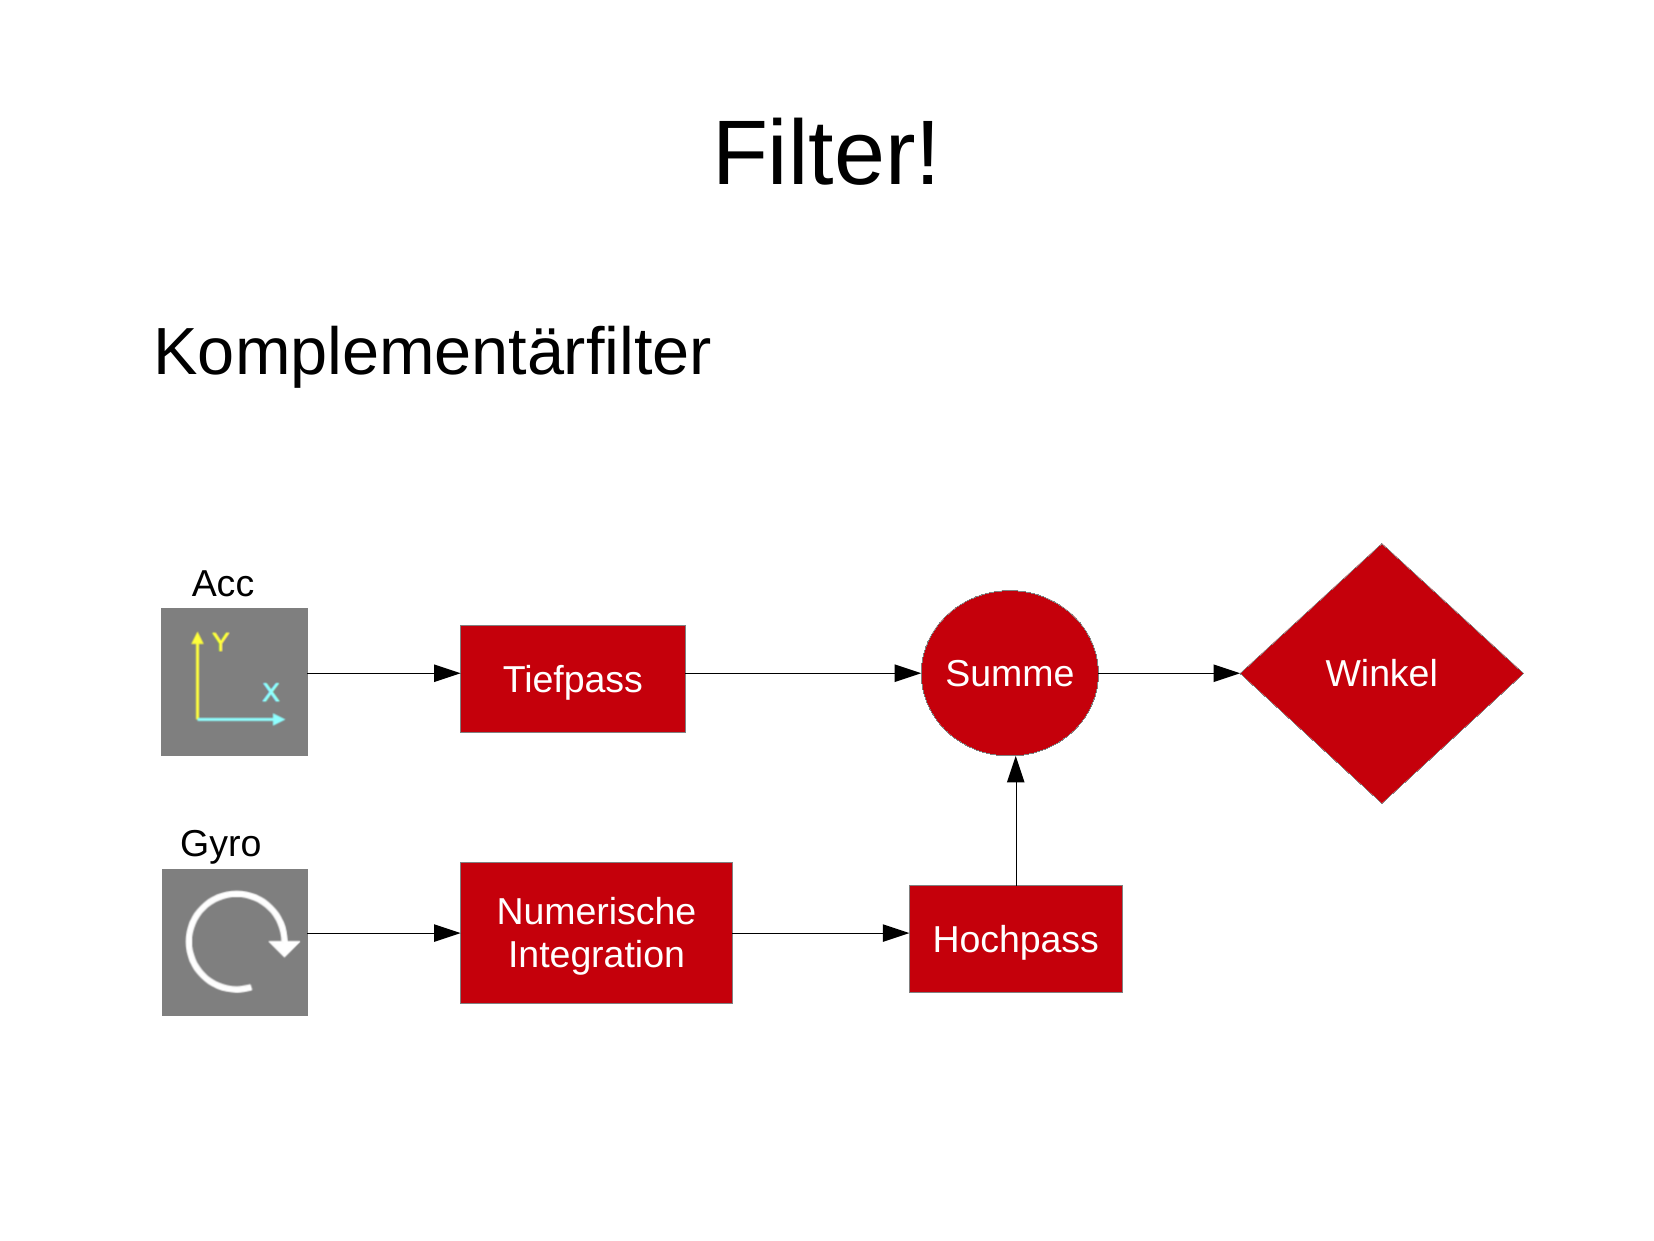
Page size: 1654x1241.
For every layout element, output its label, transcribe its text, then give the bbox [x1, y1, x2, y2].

picture [161, 608, 308, 756]
text_box Hochpass [909, 885, 1123, 993]
title Filter! [82, 49, 1571, 257]
text_box Gyro [165, 814, 296, 872]
text_box Winkel [1240, 543, 1524, 804]
text_box Tiefpass [460, 625, 686, 733]
picture [162, 869, 308, 1016]
text_box Acc [177, 555, 296, 612]
text_box Numerische Integration [460, 862, 733, 1004]
list Komplementärfilter [82, 313, 1571, 414]
text_box Summe [921, 590, 1099, 756]
